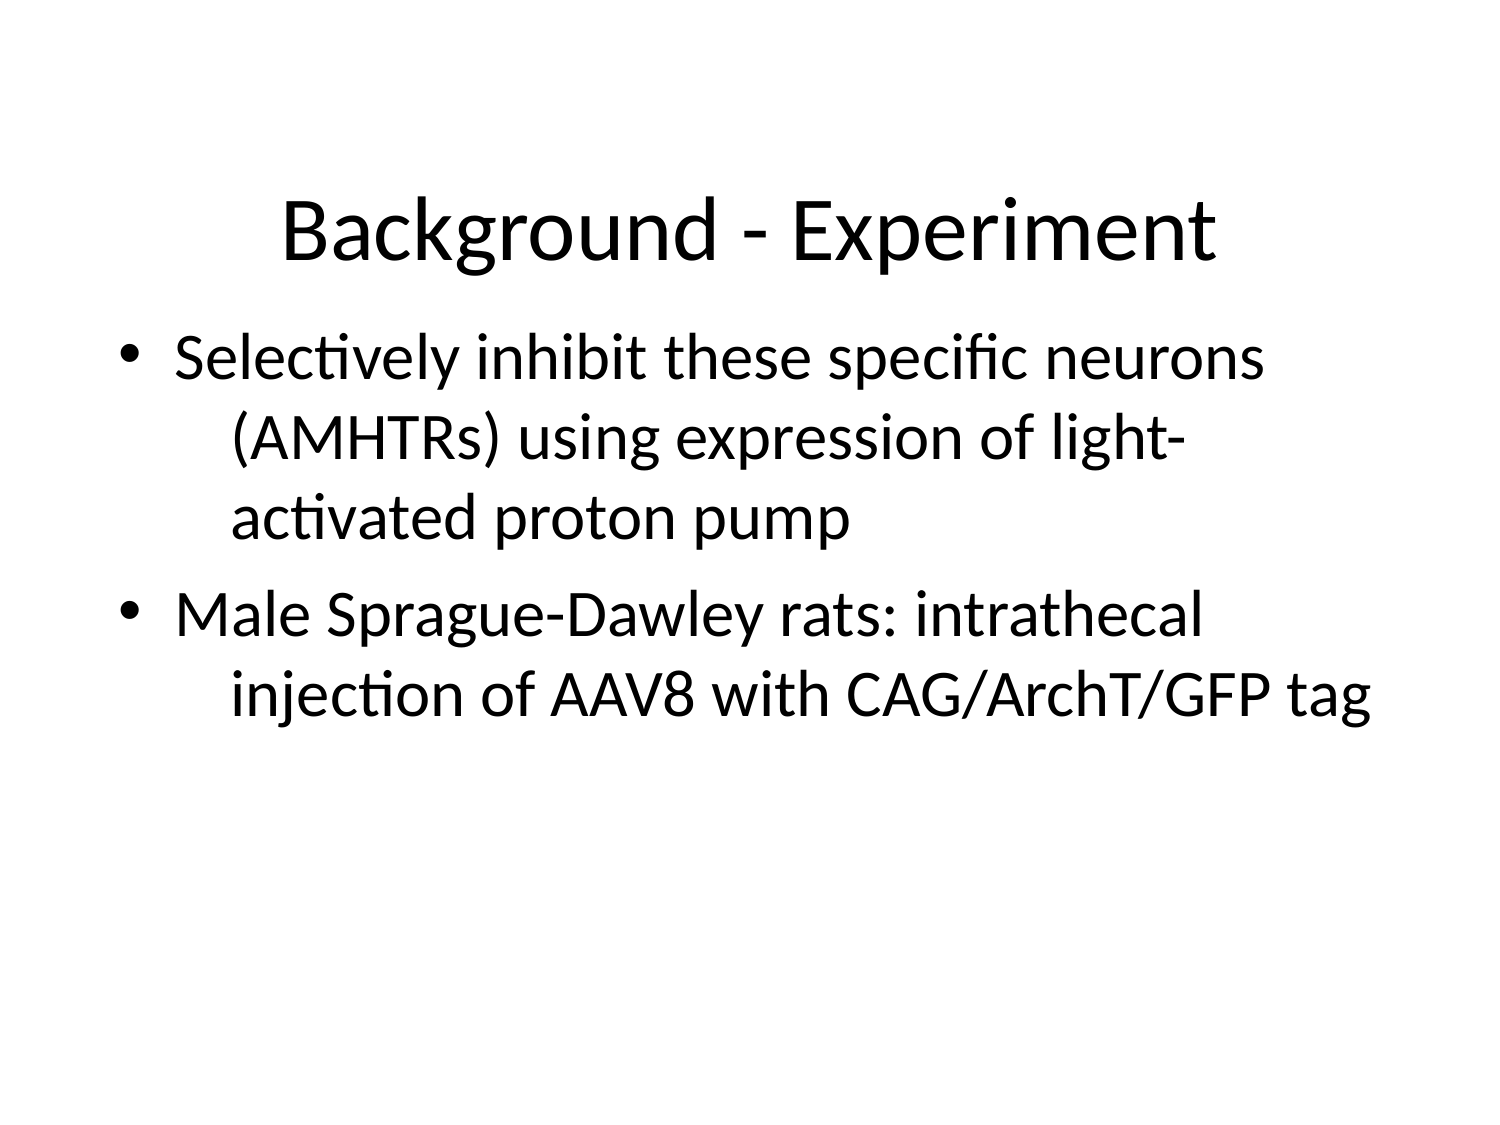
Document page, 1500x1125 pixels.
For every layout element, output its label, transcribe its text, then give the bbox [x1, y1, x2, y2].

list Selectively inhibit these specific neurons (AMHTRs) using expression of light-activated proton pump Male Sprague-Dawley rats: intrathecal injection of AAV8 with CAG/ArchT/GFP tag [103, 305, 1397, 923]
title Background - Experiment [103, 141, 1397, 305]
